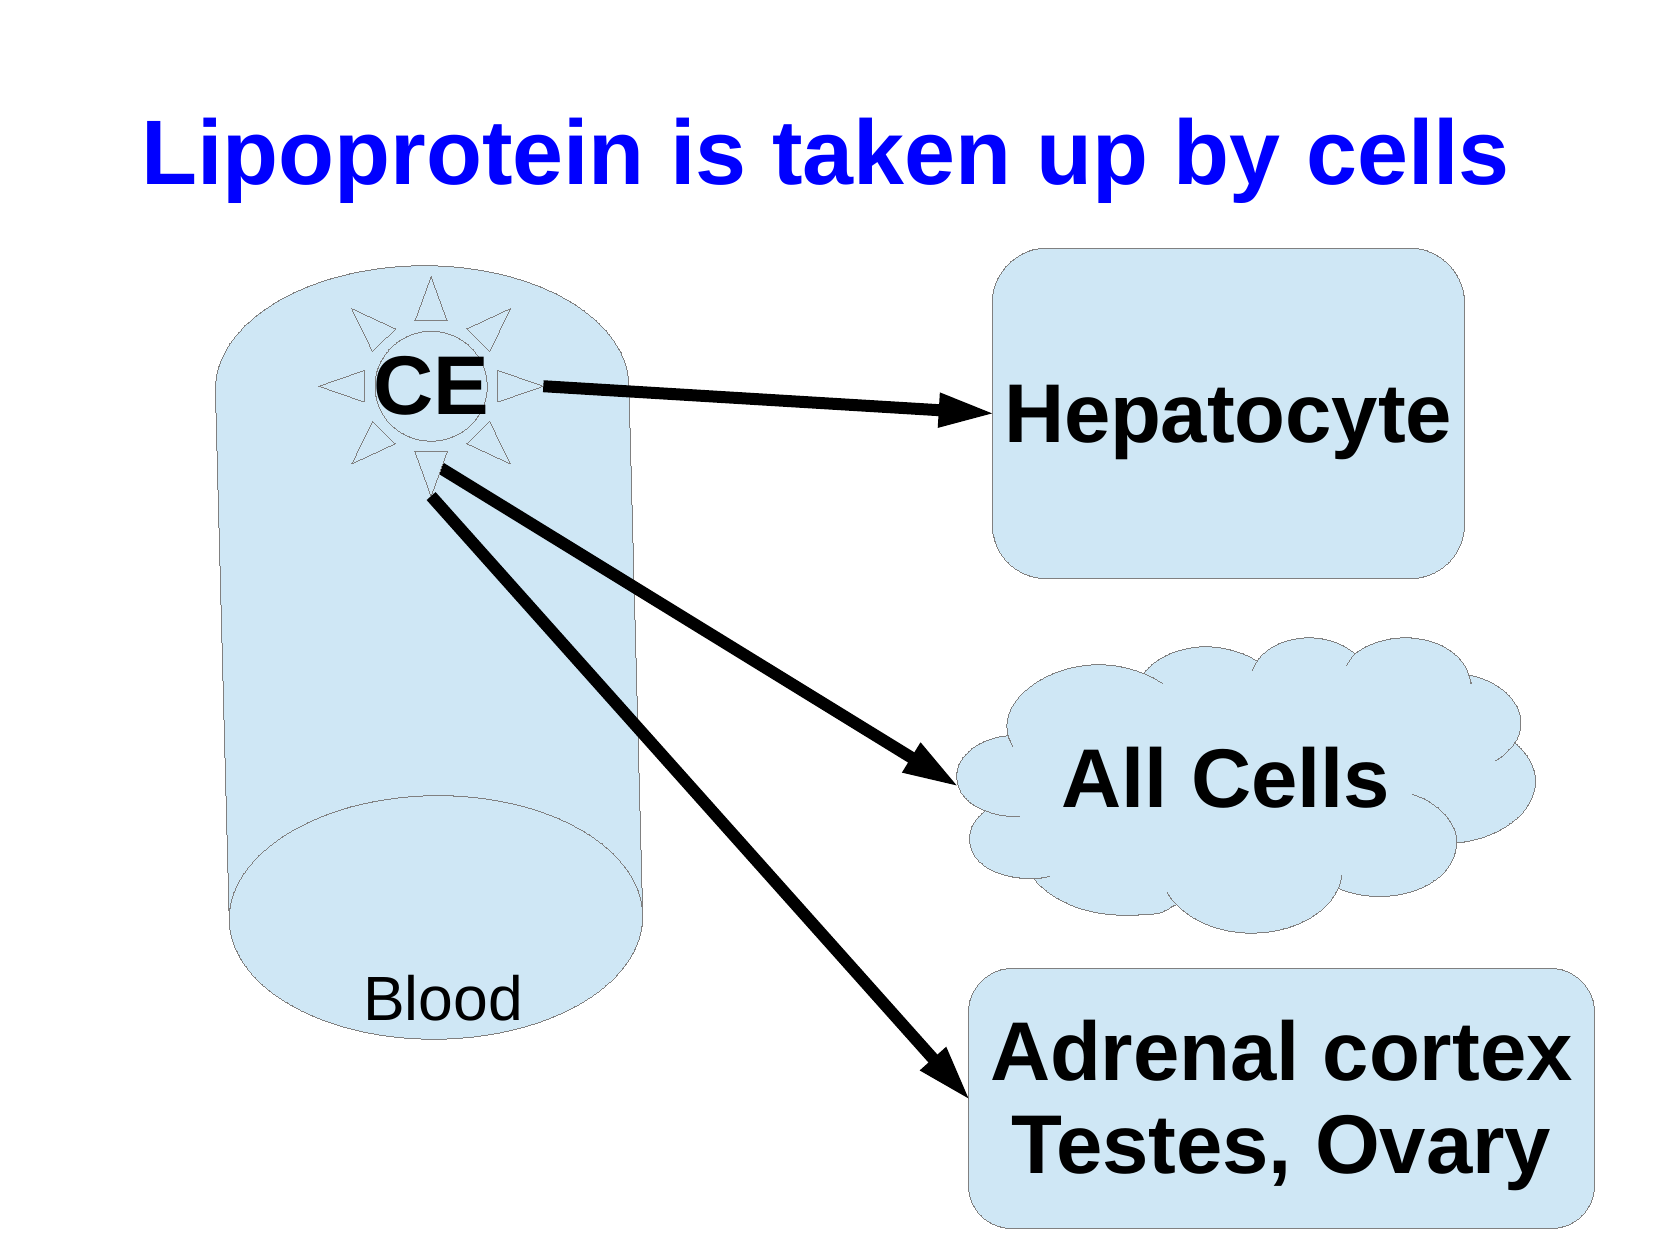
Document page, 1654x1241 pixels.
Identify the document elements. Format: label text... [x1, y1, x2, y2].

text_box CE [318, 370, 365, 402]
title Lipoprotein is taken up by cells [82, 49, 1571, 257]
text_box CE [375, 331, 480, 442]
text_box CE [466, 308, 511, 352]
text_box Blood [348, 956, 573, 1042]
text_box CE [351, 421, 396, 464]
text_box Hepatocyte [992, 248, 1465, 579]
text_box CE [414, 276, 448, 321]
text_box All Cells [956, 637, 1536, 934]
text_box [433, 475, 638, 717]
text_box CE [414, 451, 448, 496]
text_box CE [451, 366, 488, 405]
text_box CE [466, 421, 511, 464]
text_box CE [351, 308, 396, 352]
text_box CE [497, 370, 543, 402]
text_box [215, 265, 643, 1029]
text_box Adrenal cortex Testes, Ovary [968, 968, 1595, 1229]
